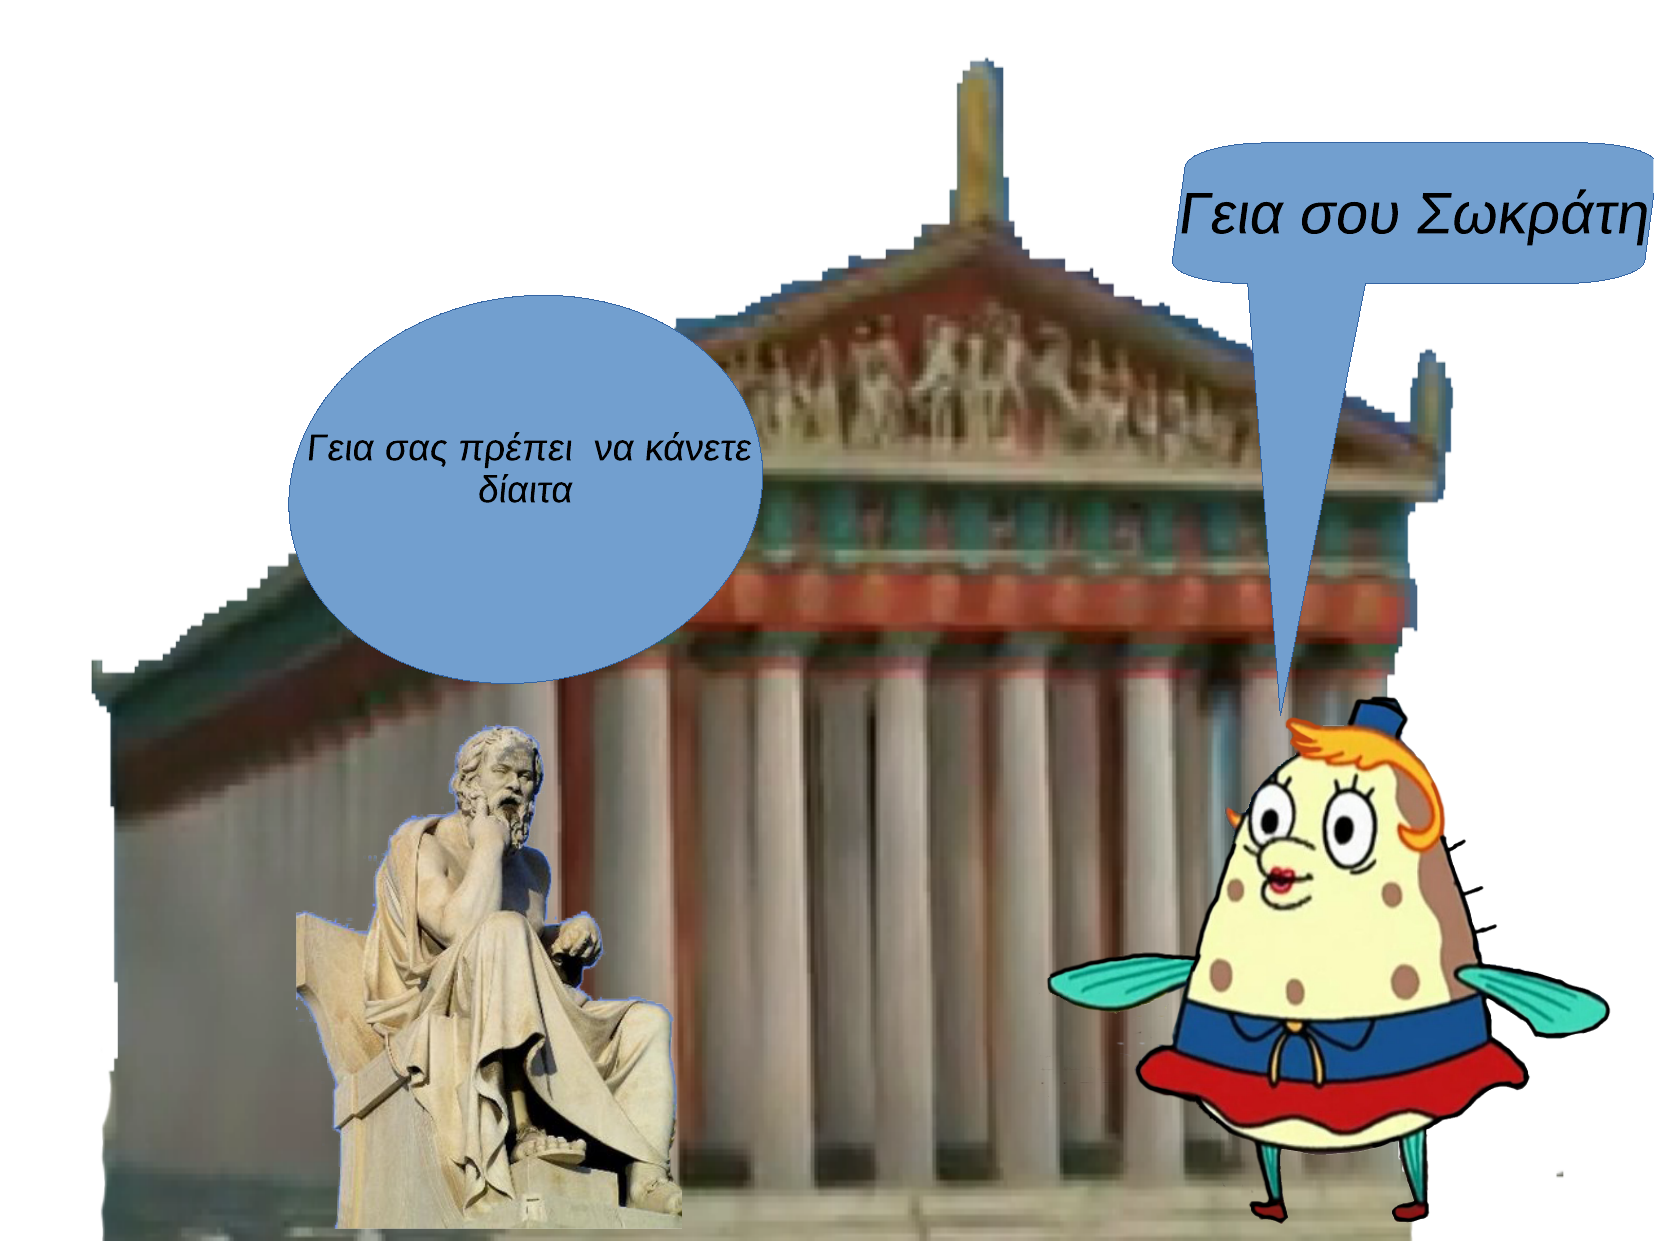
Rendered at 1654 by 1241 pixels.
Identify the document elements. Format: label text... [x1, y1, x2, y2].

text_box Γεια σου Σωκράτη [1172, 142, 1654, 716]
text_box Γεια σας πρέπει να κάνετε δίαιτα [288, 295, 763, 684]
picture [0, 0, 1654, 1241]
